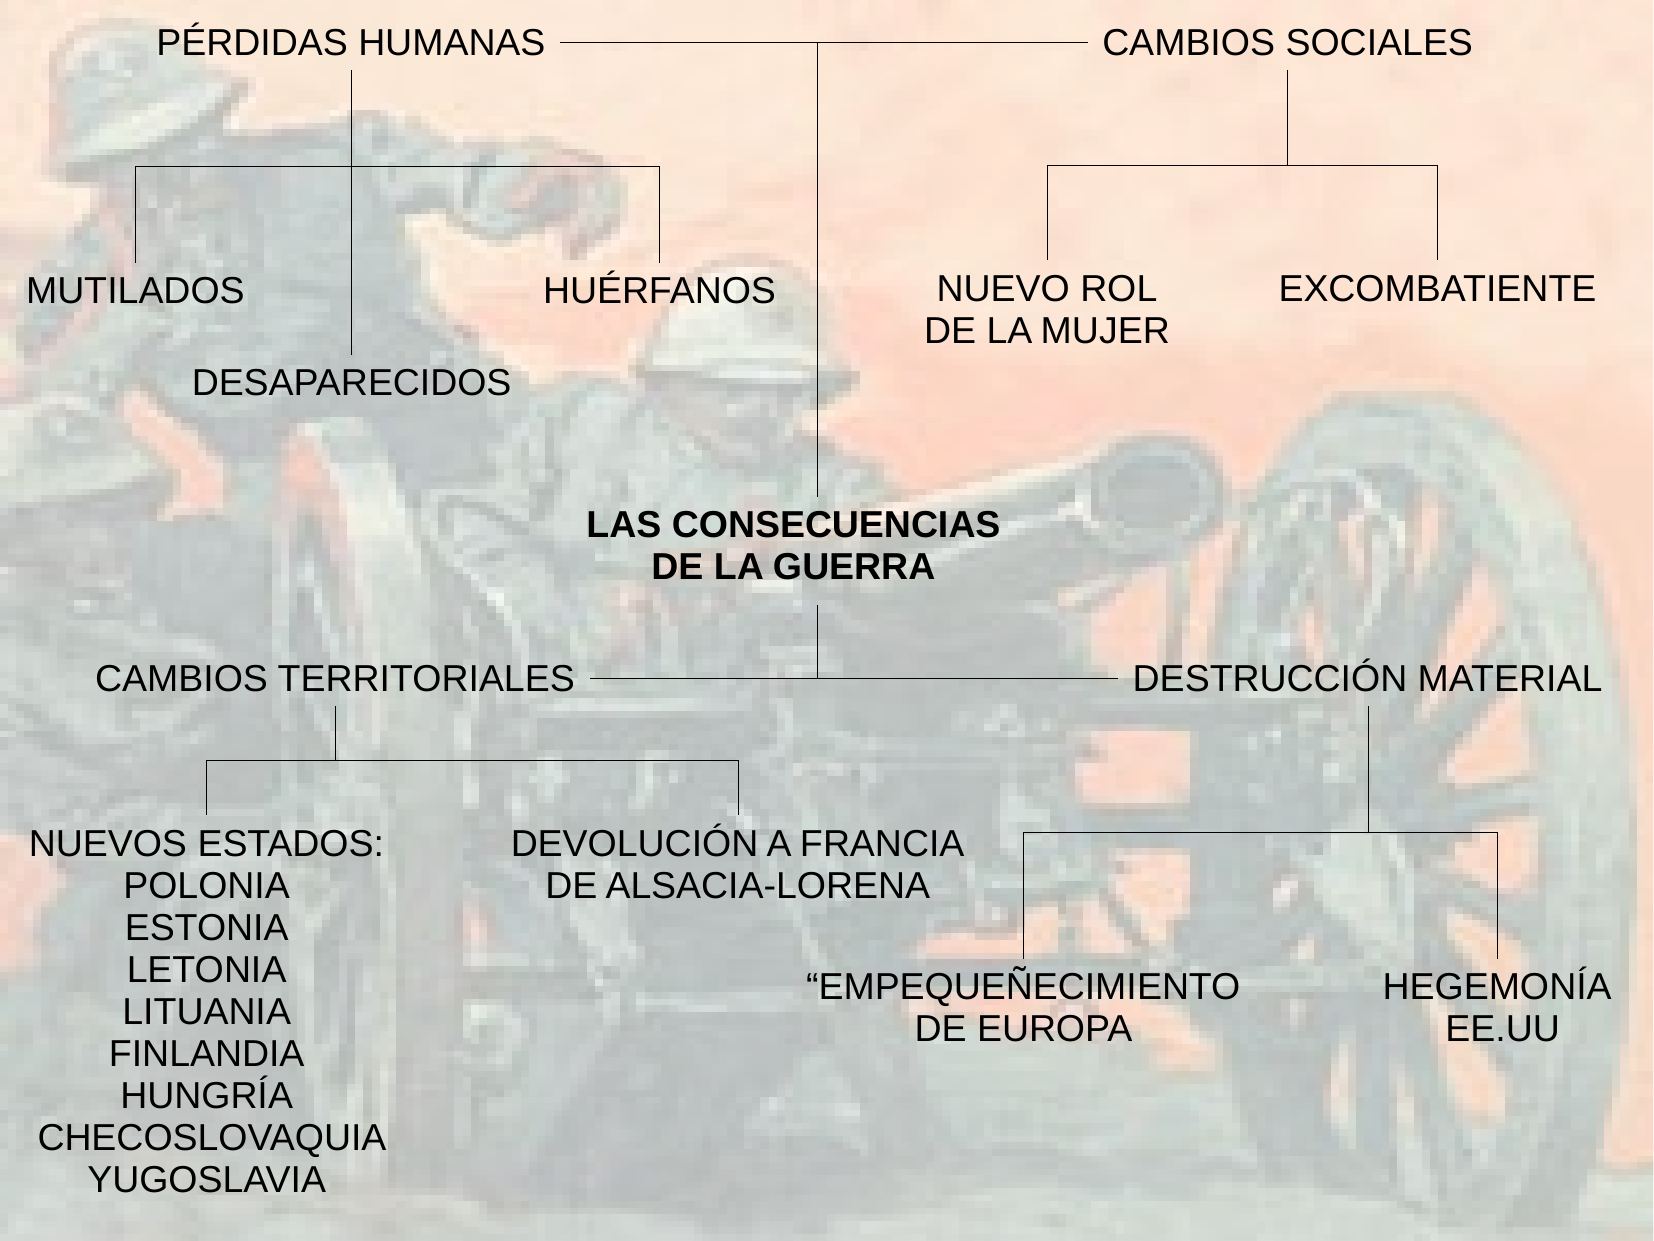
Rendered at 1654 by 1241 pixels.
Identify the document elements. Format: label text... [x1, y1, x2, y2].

text_box DEVOLUCIÓN A FRANCIA DE ALSACIA-LORENA [496, 814, 980, 914]
text_box NUEVO ROL DE LA MUJER [909, 259, 1185, 359]
text_box HUÉRFANOS [528, 262, 792, 319]
text_box CAMBIOS TERRITORIALES [80, 649, 591, 707]
text_box “EMPEQUEÑECIMIENTO DE EUROPA [791, 958, 1256, 1058]
text_box PÉRDIDAS HUMANAS [141, 13, 561, 71]
text_box LAS CONSECUENCIAS DE LA GUERRA [571, 496, 1063, 606]
text_box NUEVOS ESTADOS: POLONIA ESTONIA LETONIA LITUANIA FINLANDIA HUNGRÍA CHECOSLOVAQUIA YUGOSLAVIA [12, 814, 402, 1209]
text_box HEGEMONÍA EE.UU [1368, 958, 1627, 1058]
text_box CAMBIOS SOCIALES [1087, 13, 1489, 71]
text_box EXCOMBATIENTE [1263, 259, 1612, 317]
text_box DESTRUCCIÓN MATERIAL [1117, 649, 1619, 707]
text_box DESAPARECIDOS [177, 354, 527, 412]
picture [0, 0, 1654, 1241]
text_box MUTILADOS [11, 262, 260, 319]
